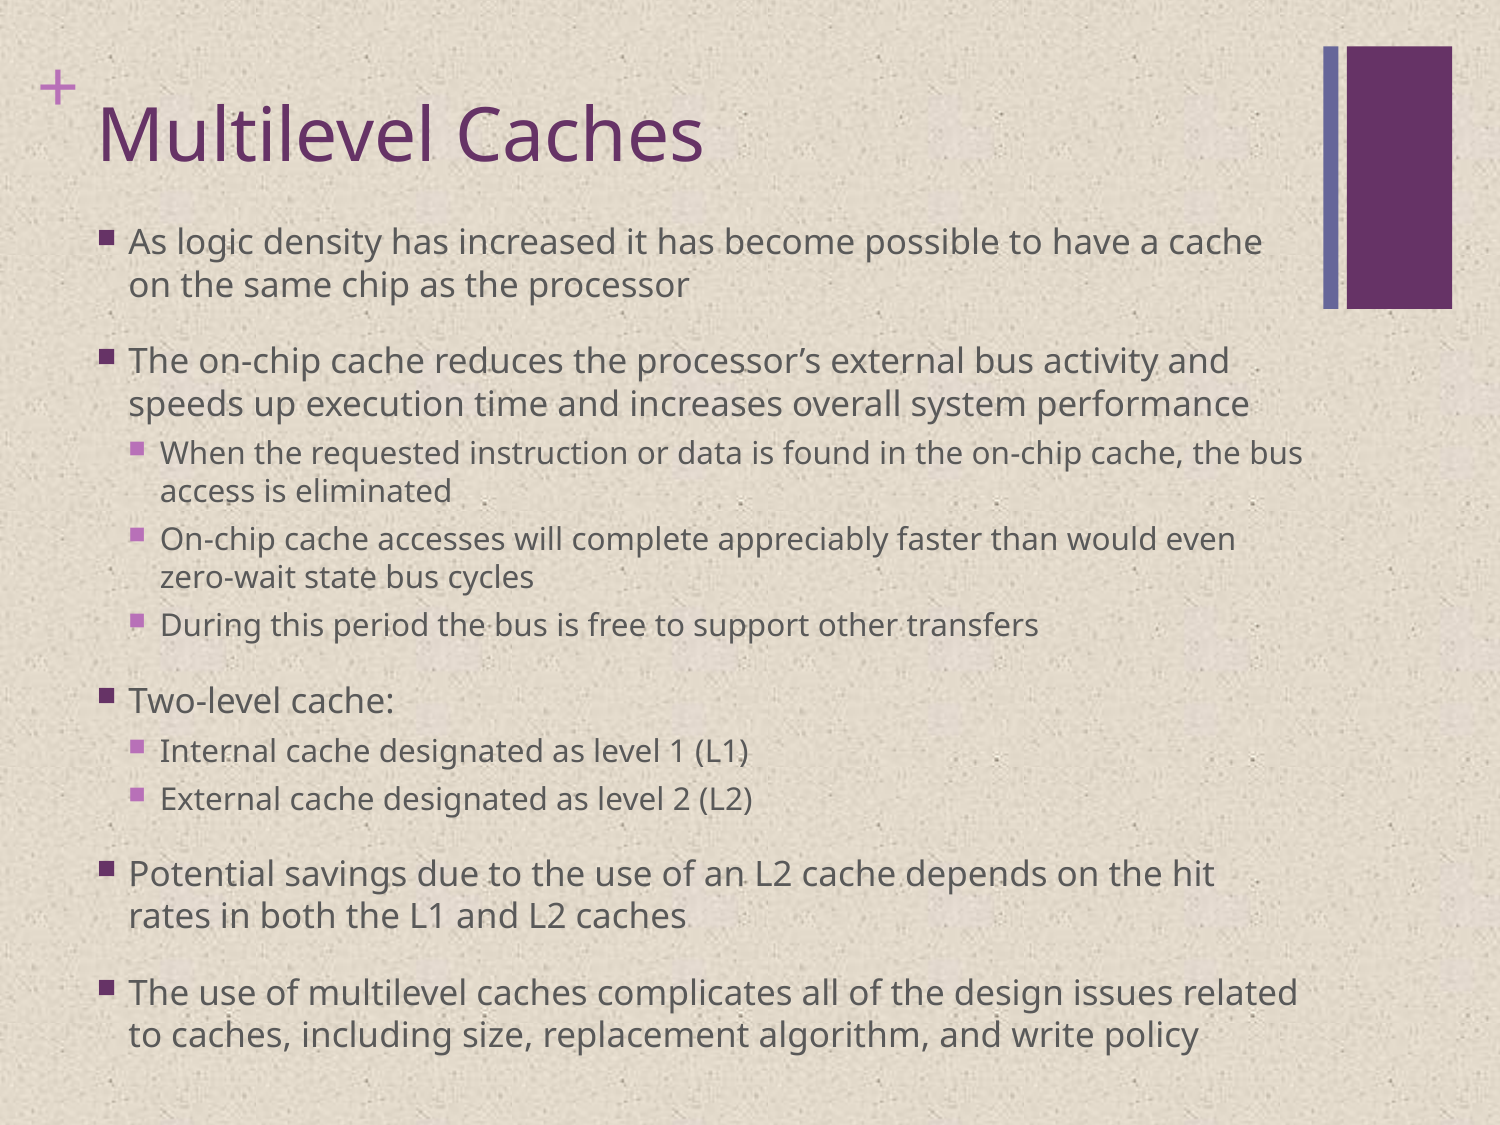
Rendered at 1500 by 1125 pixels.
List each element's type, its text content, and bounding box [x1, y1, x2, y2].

title Multilevel Caches [81, 79, 1322, 212]
picture [0, 0, 1500, 1125]
list As logic density has increased it has become possible to have a cache on the same chip as the processor The on-chip cache reduces the processor’s external bus activity and speeds up execution time and increases overall system performance When the requested instruction or data is found in the on-chip cache, the bus access is eliminated On-chip cache accesses will complete appreciably faster than would even zero-wait state bus cycles During this period the bus is free to support other transfers Two-level cache: Internal cache designated as level 1 (L1) External cache designated as level 2 (L2) Potential savings due to the use of an L2 cache depends on the hit rates in both the L1 and L2 caches The use of multilevel caches complicates all of the design issues related to caches, including size, replacement algorithm, and write policy [81, 212, 1322, 1075]
